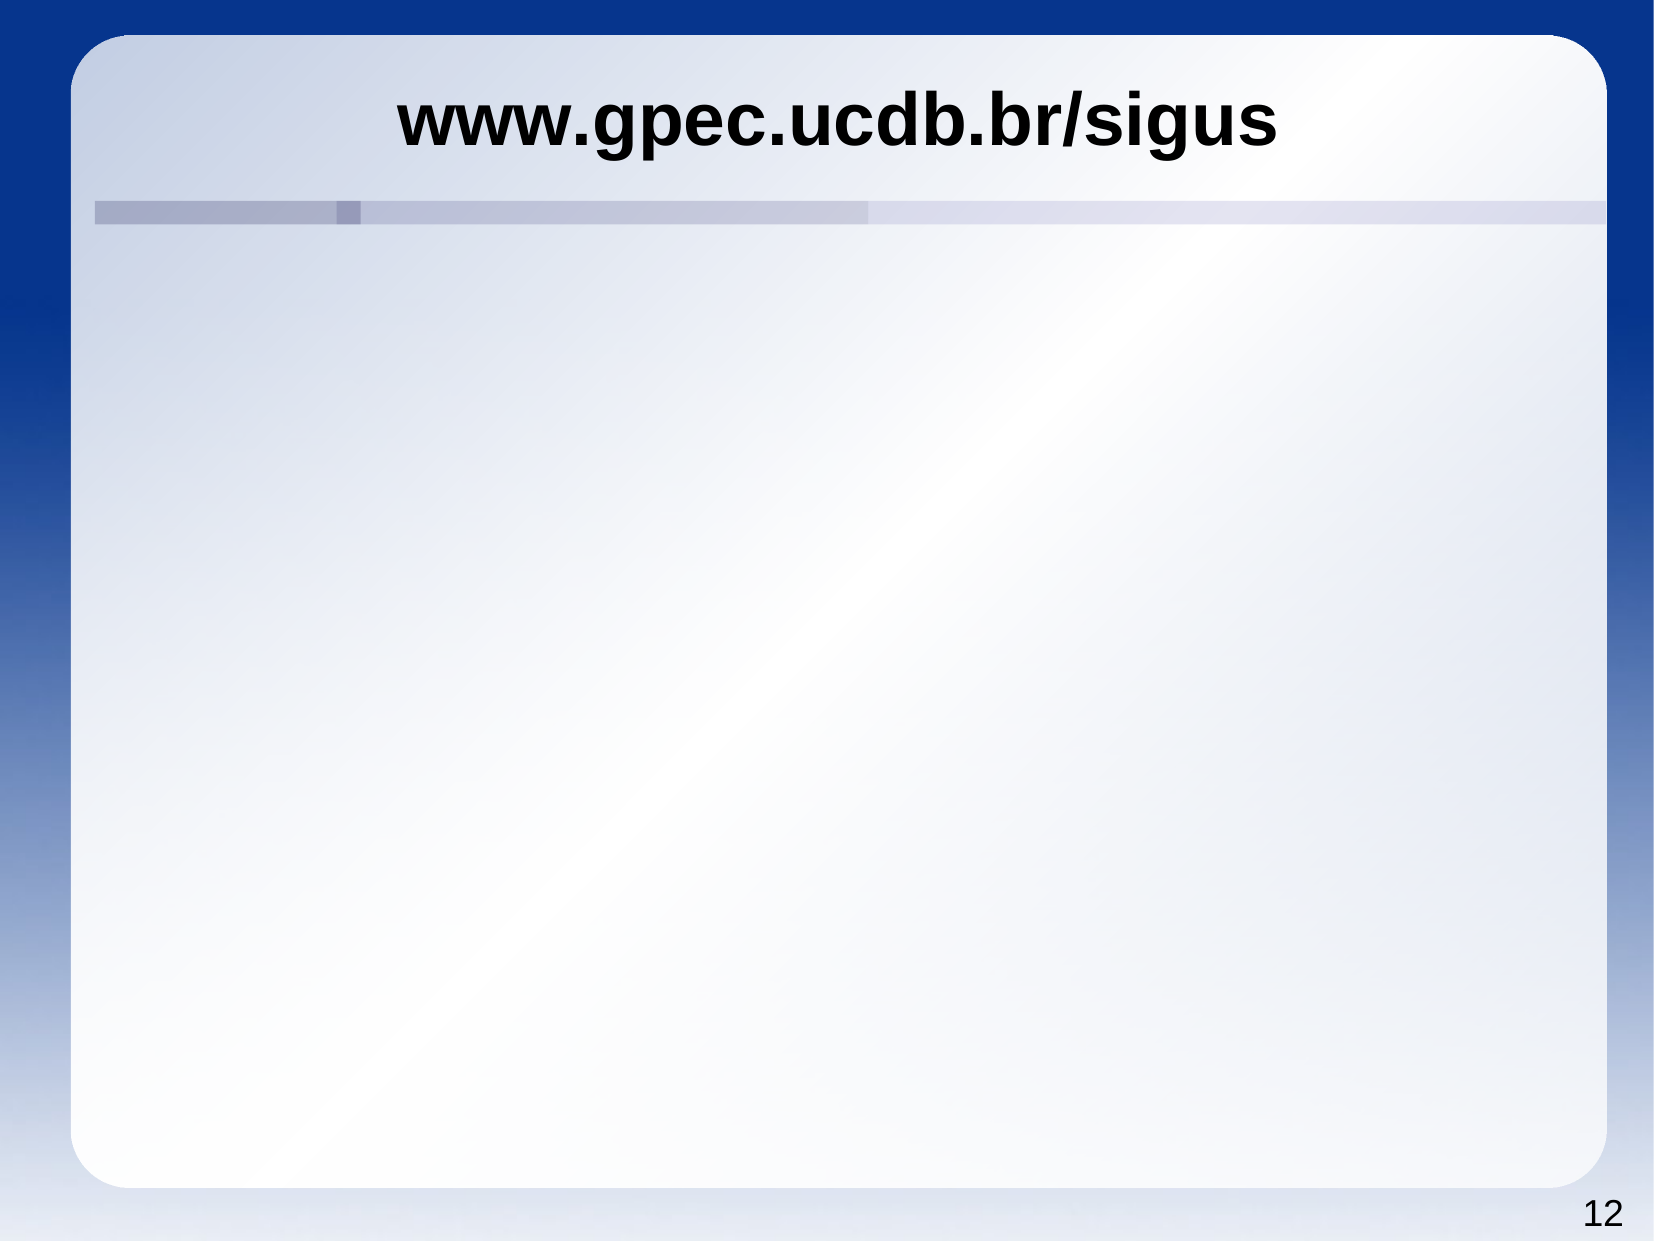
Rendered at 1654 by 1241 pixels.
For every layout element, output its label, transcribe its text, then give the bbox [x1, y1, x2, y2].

picture [0, 0, 1654, 1241]
title www.gpec.ucdb.br/sigus [100, 55, 1577, 184]
